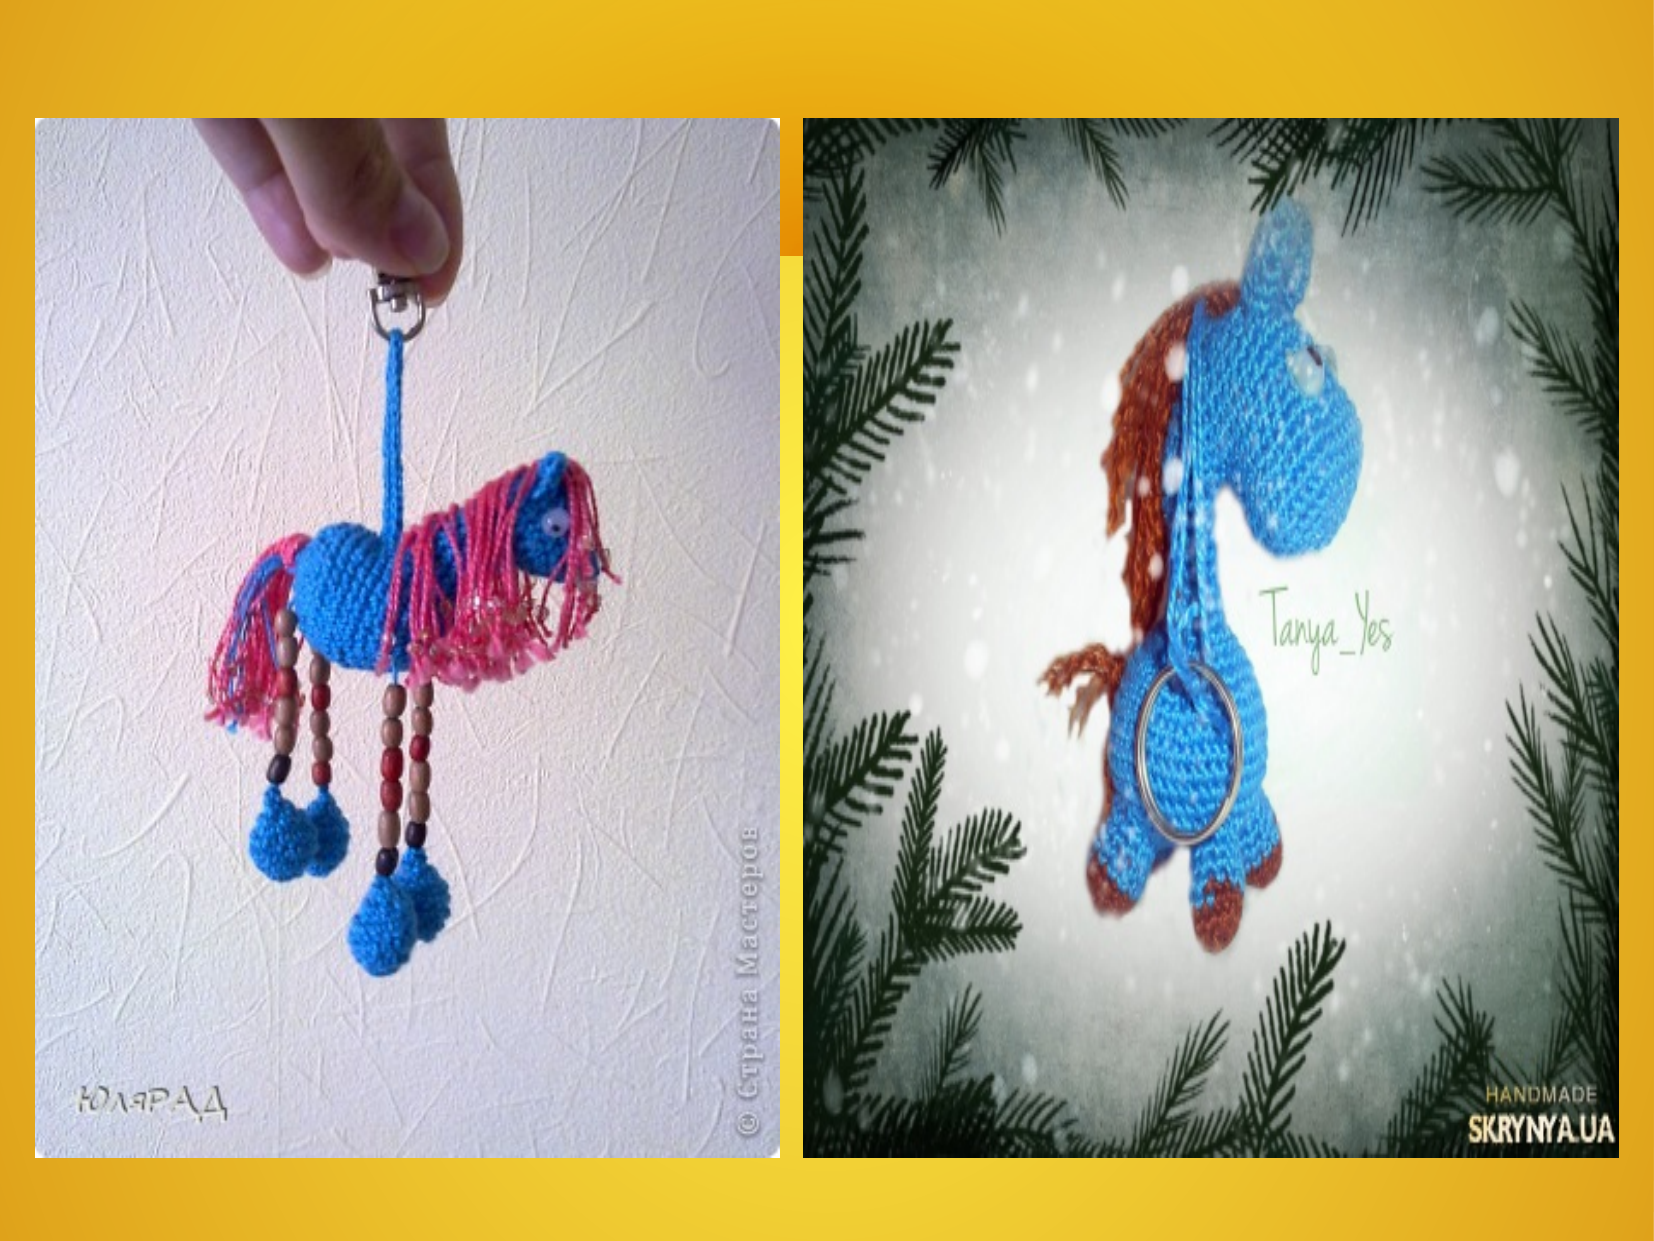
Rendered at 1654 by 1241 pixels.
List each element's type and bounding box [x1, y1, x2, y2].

picture [803, 118, 1619, 1158]
picture [35, 118, 780, 1158]
